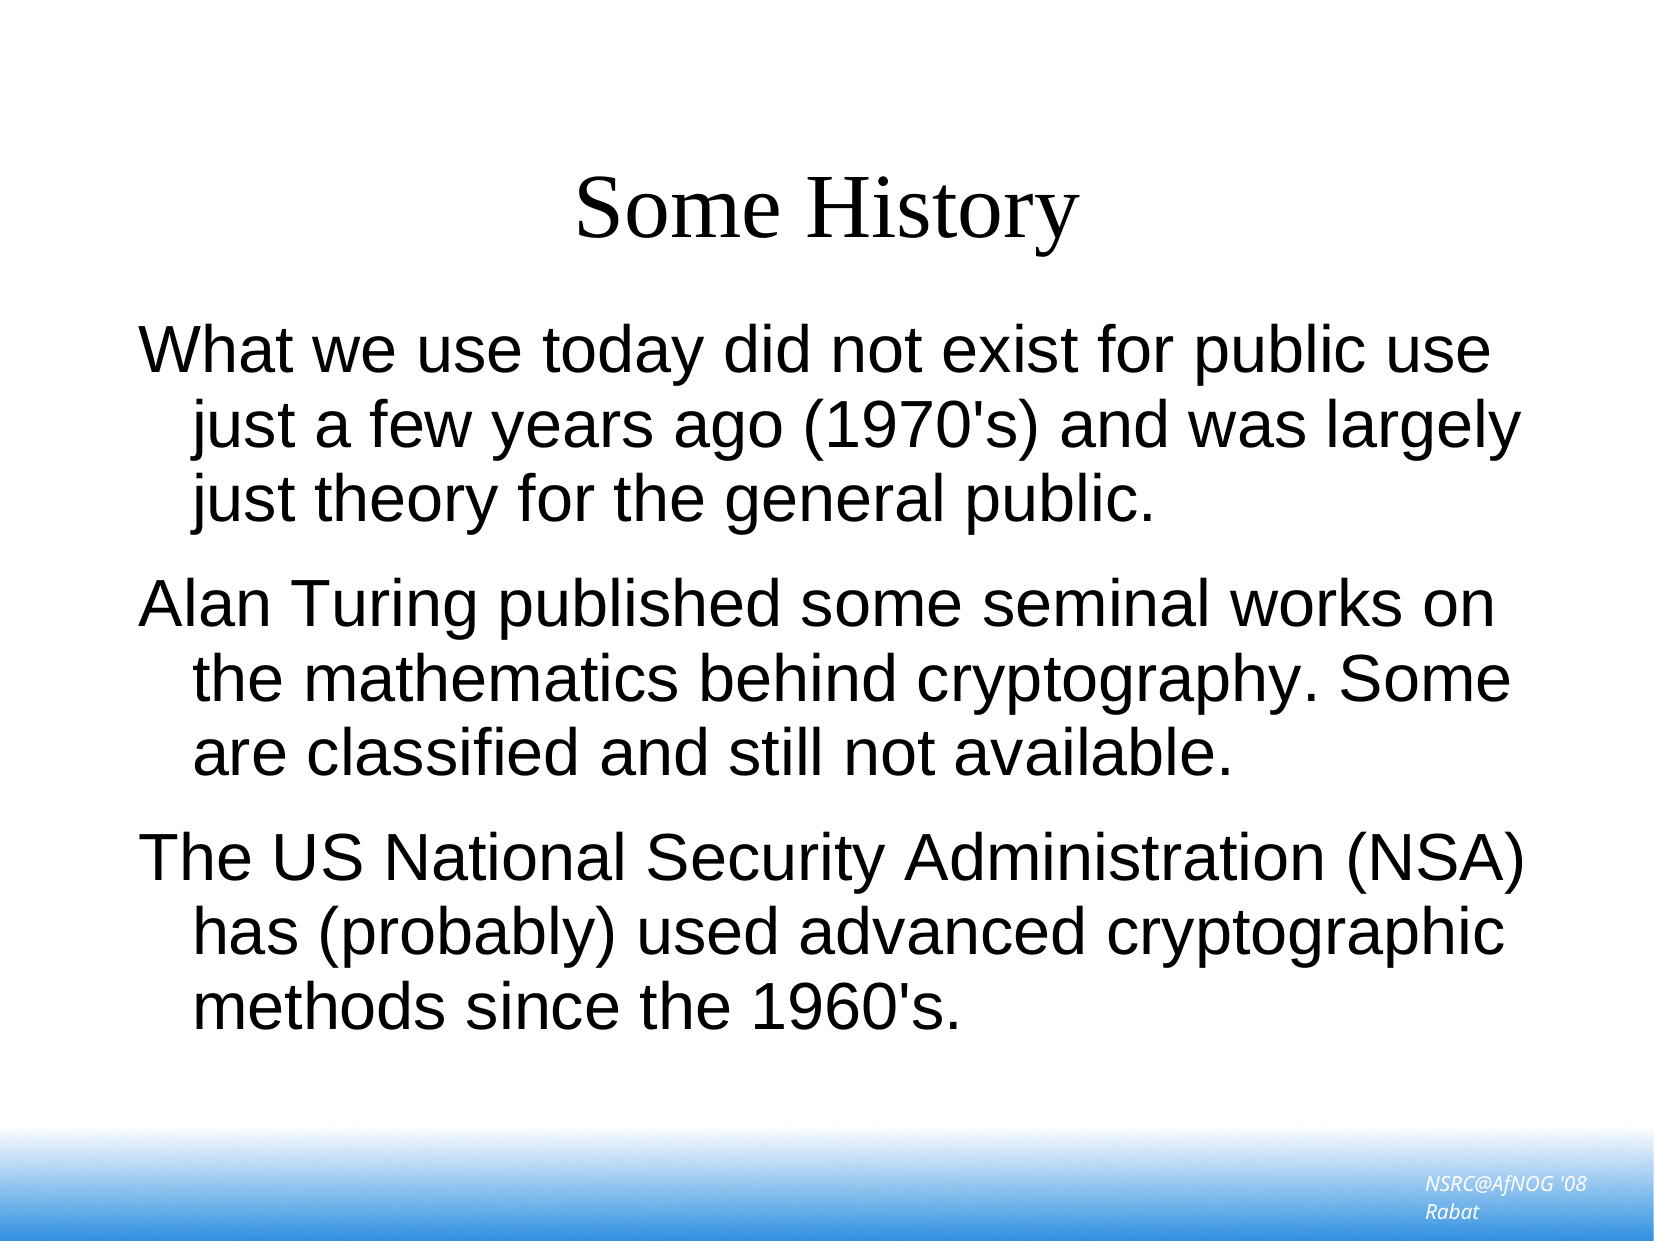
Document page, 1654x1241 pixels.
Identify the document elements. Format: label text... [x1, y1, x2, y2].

list What we use today did not exist for public use just a few years ago (1970's) and was largely just theory for the general public. Alan Turing published some seminal works on the mathematics behind cryptography. Some are classified and still not available. The US National Security Administration (NSA) has (probably) used advanced cryptographic methods since the 1960's. [121, 311, 1534, 1164]
title Some History [121, 102, 1534, 310]
picture [0, 1124, 1654, 1241]
